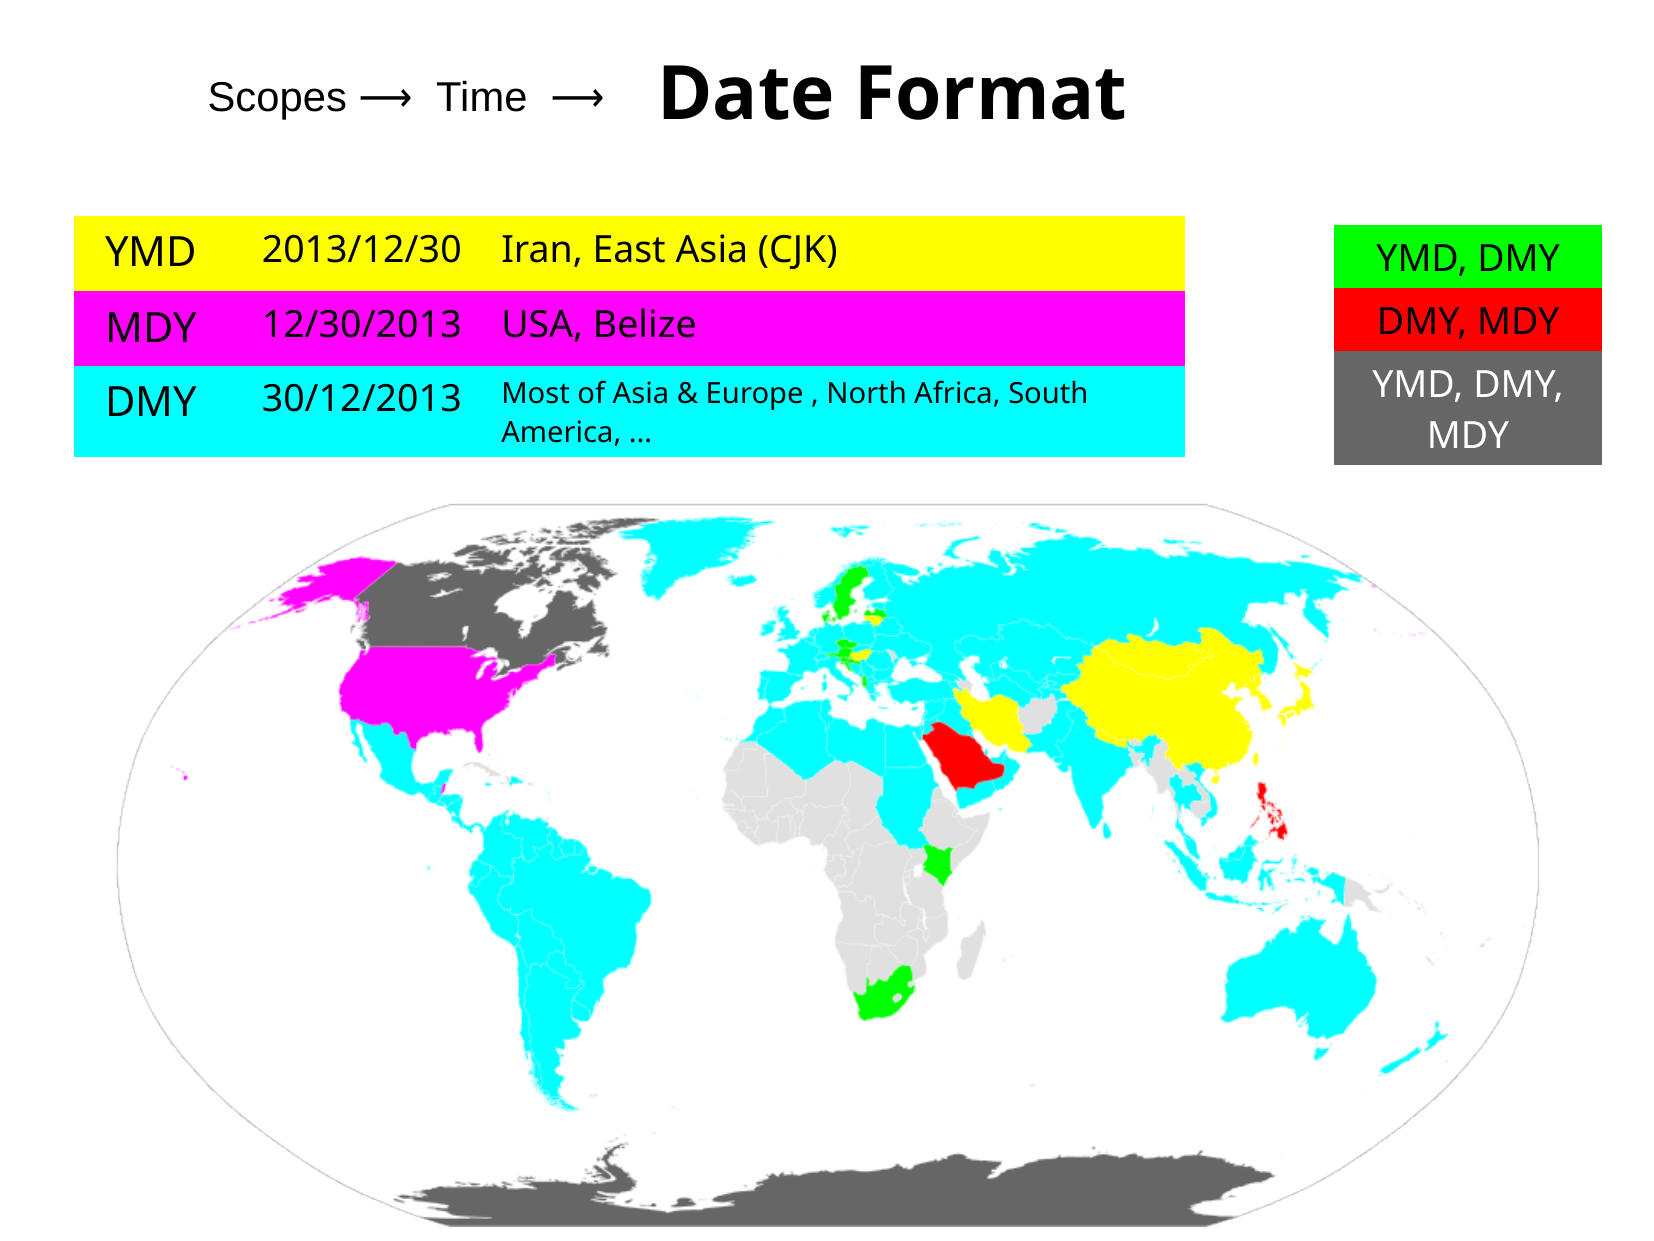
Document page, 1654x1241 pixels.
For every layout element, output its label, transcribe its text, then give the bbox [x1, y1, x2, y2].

table_cell DMY [74, 366, 228, 457]
table_cell YMD, DMY, MDY [1334, 351, 1602, 465]
table_cell 12/30/2013 [228, 291, 495, 366]
table_header Iran, East Asia (CJK) [495, 216, 1185, 291]
table_cell MDY [74, 291, 228, 366]
text_box Scopes ⟶ Time ⟶ [192, 65, 620, 169]
table_header YMD, DMY [1334, 225, 1602, 288]
text_box Date Format [642, 32, 1242, 183]
table_cell DMY, MDY [1334, 288, 1602, 351]
table_cell 30/12/2013 [228, 366, 495, 457]
table_cell USA, Belize [495, 291, 1185, 366]
table_header YMD [74, 216, 228, 291]
table_header 2013/12/30 [228, 216, 495, 291]
table_cell Most of Asia & Europe , North Africa, South America, ... [495, 366, 1185, 457]
picture [60, 473, 1627, 1241]
